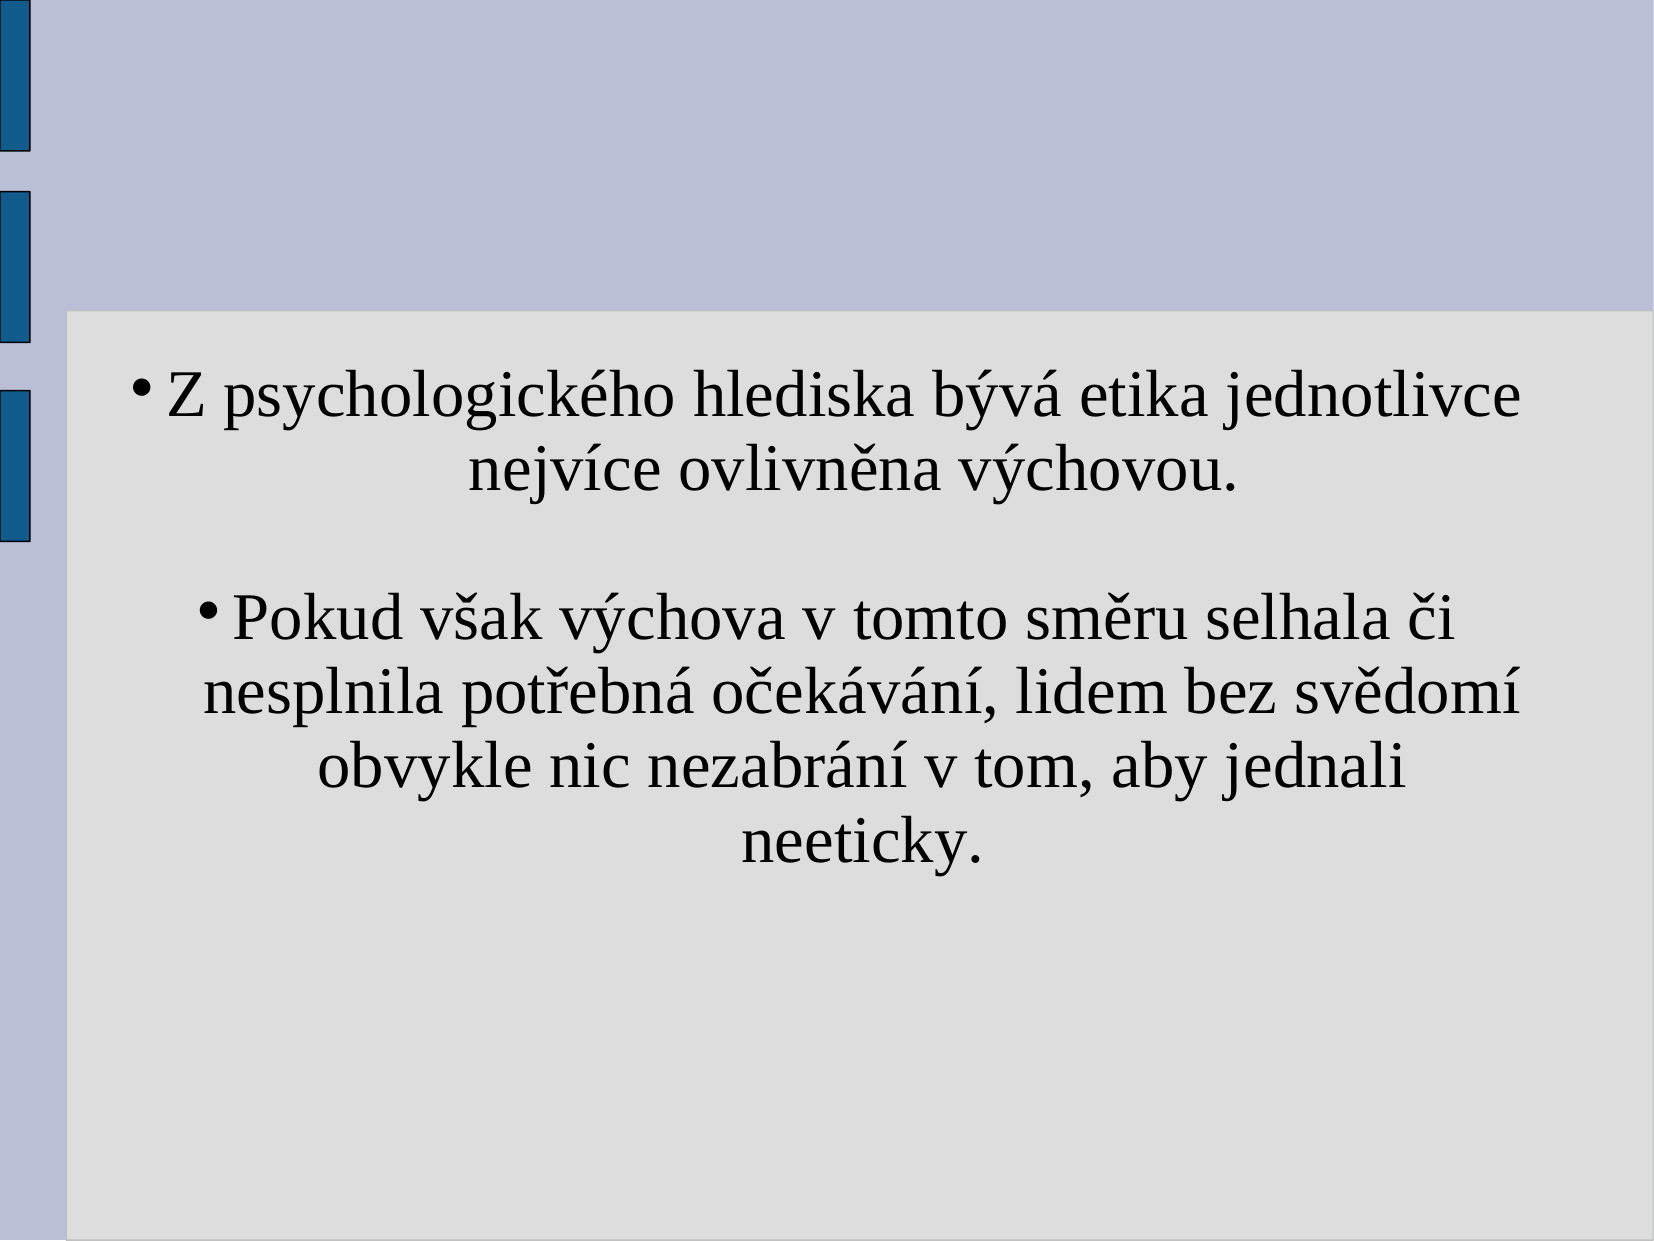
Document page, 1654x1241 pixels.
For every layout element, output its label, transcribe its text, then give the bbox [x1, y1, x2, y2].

subtitle Z psychologického hlediska bývá etika jednotlivce nejvíce ovlivněna výchovou. Pokud však výchova v tomto směru selhala či nesplnila potřebná očekávání, lidem bez svědomí obvykle nic nezabrání v tom, aby jednali neeticky. [121, 352, 1534, 1119]
